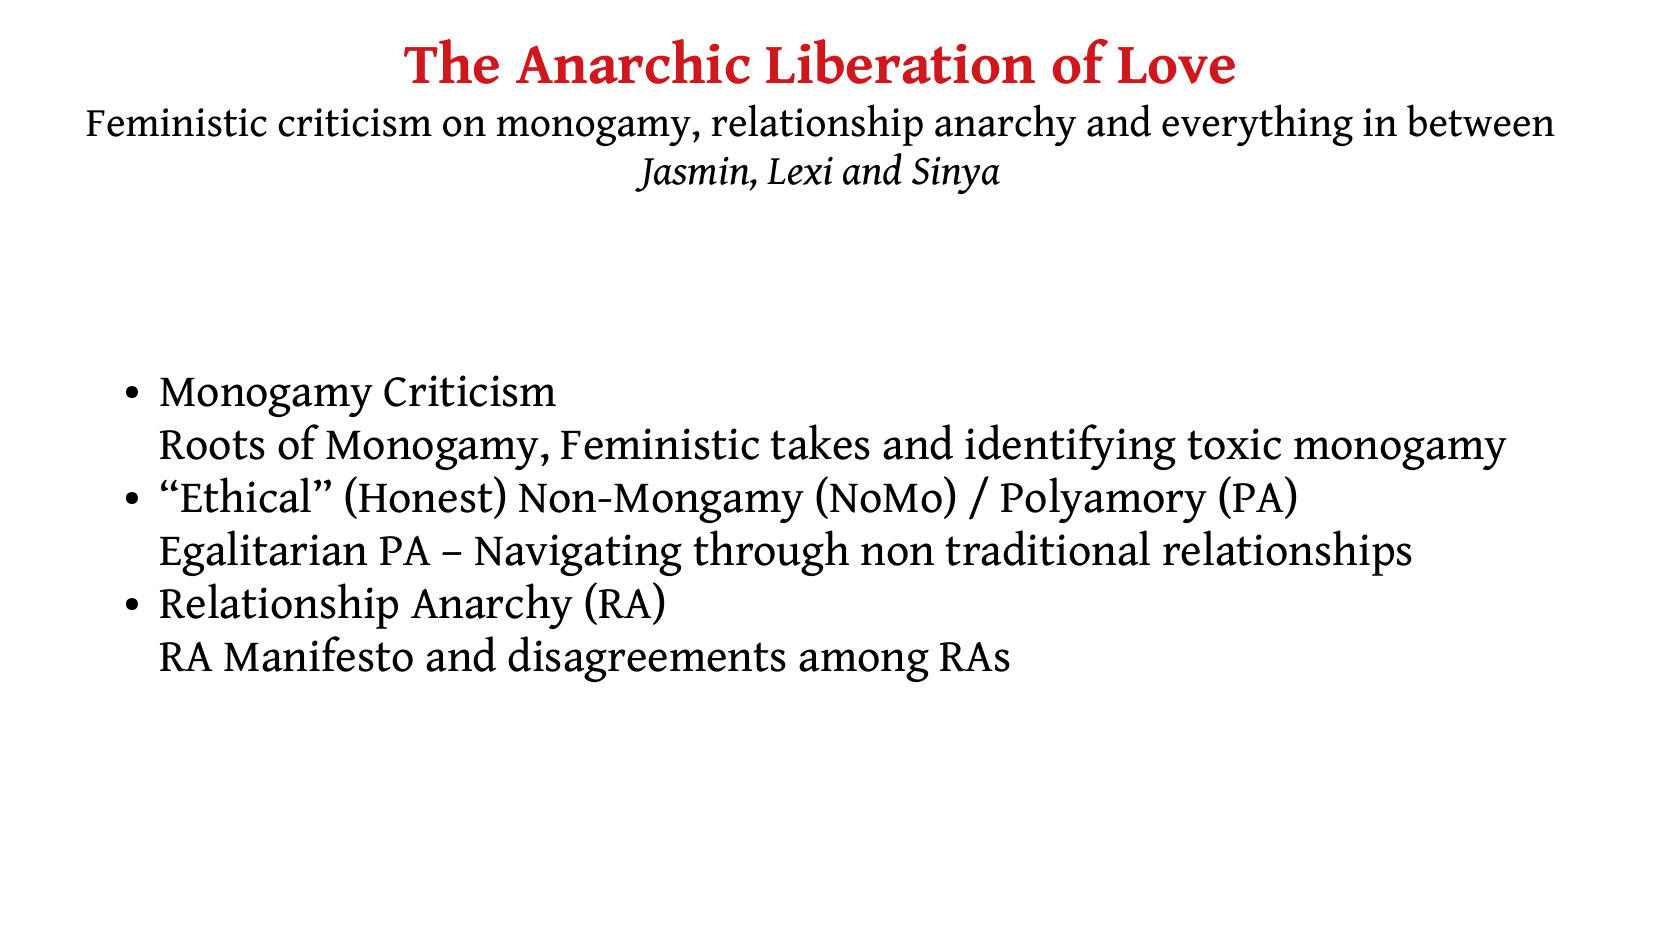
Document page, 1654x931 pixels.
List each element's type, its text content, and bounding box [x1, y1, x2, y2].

title The Anarchic Liberation of Love Feministic criticism on monogamy, relationship anarchy and everything in between Jasmin, Lexi and Sinya [76, 32, 1565, 197]
subtitle Monogamy Criticism Roots of Monogamy, Feministic takes and identifying toxic monogamy “Ethical” (Honest) Non-Mongamy (NoMo) / Polyamory (PA) Egalitarian PA – Navigating through non traditional relationships Relationship Anarchy (RA) RA Manifesto and disagreements among RAs [124, 195, 1613, 909]
